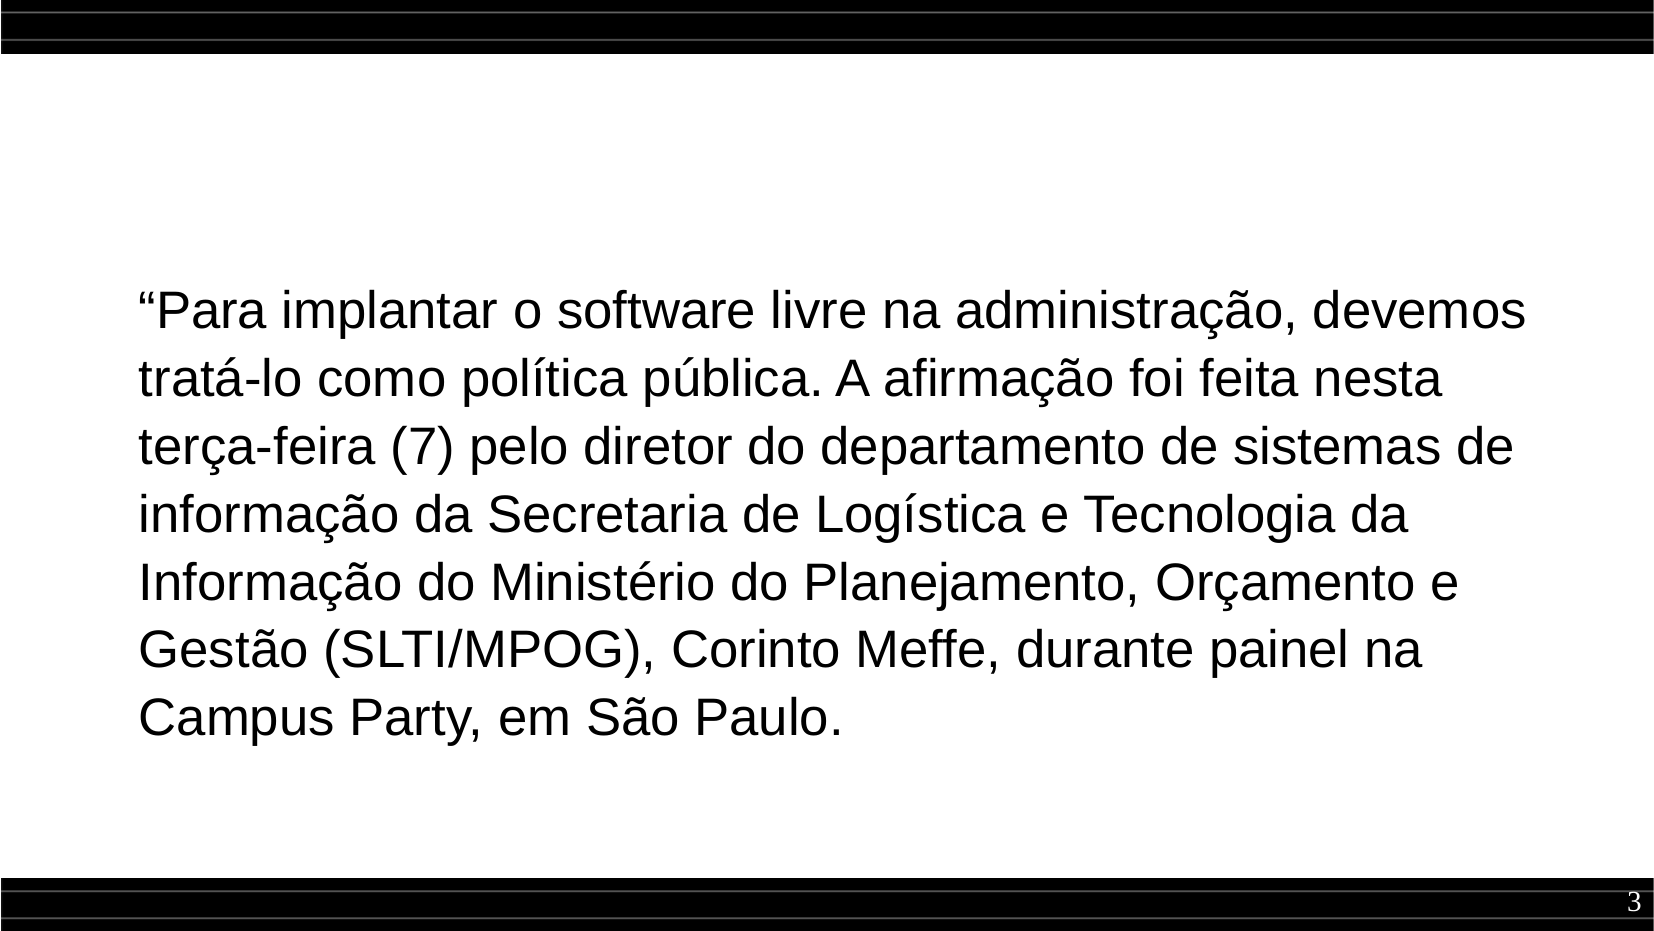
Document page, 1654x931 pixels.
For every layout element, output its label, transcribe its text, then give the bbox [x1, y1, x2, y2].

picture [1, 878, 1654, 931]
picture [1, 0, 1654, 54]
list “Para implantar o software livre na administração, devemos tratá-lo como política pública. A afirmação foi feita nesta terça-feira (7) pelo diretor do departamento de sistemas de informação da Secretaria de Logística e Tecnologia da Informação do Ministério do Planejamento, Orçamento e Gestão (SLTI/MPOG), Corinto Meffe, durante painel na Campus Party, em São Paulo. [82, 271, 1571, 758]
